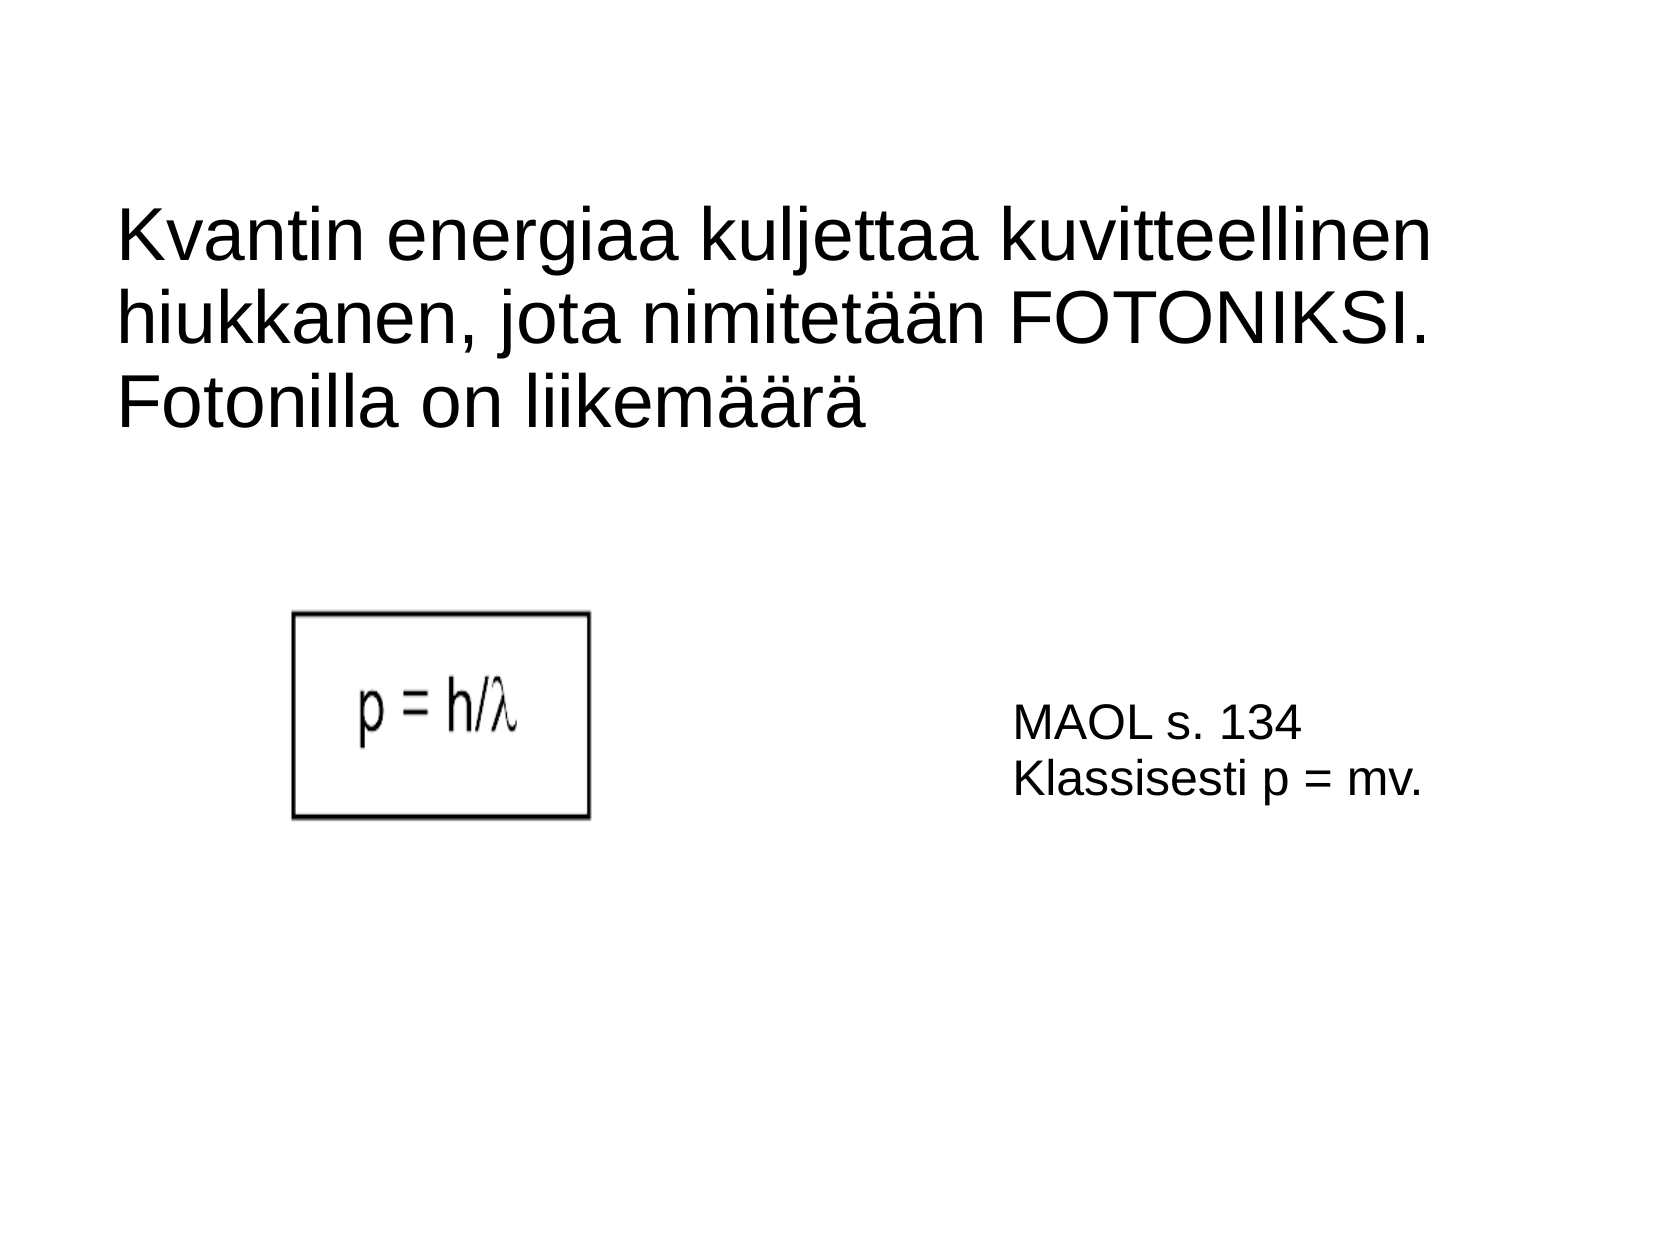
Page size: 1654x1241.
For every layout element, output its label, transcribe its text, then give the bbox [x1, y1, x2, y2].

text_box MAOL s. 134 Klassisesti p = mv. [997, 687, 1548, 870]
text_box Kvantin energiaa kuljettaa kuvitteellinen hiukkanen, jota nimitetään FOTONIKSI. Fotonilla on liikemäärä [101, 184, 1477, 452]
picture [271, 531, 773, 863]
